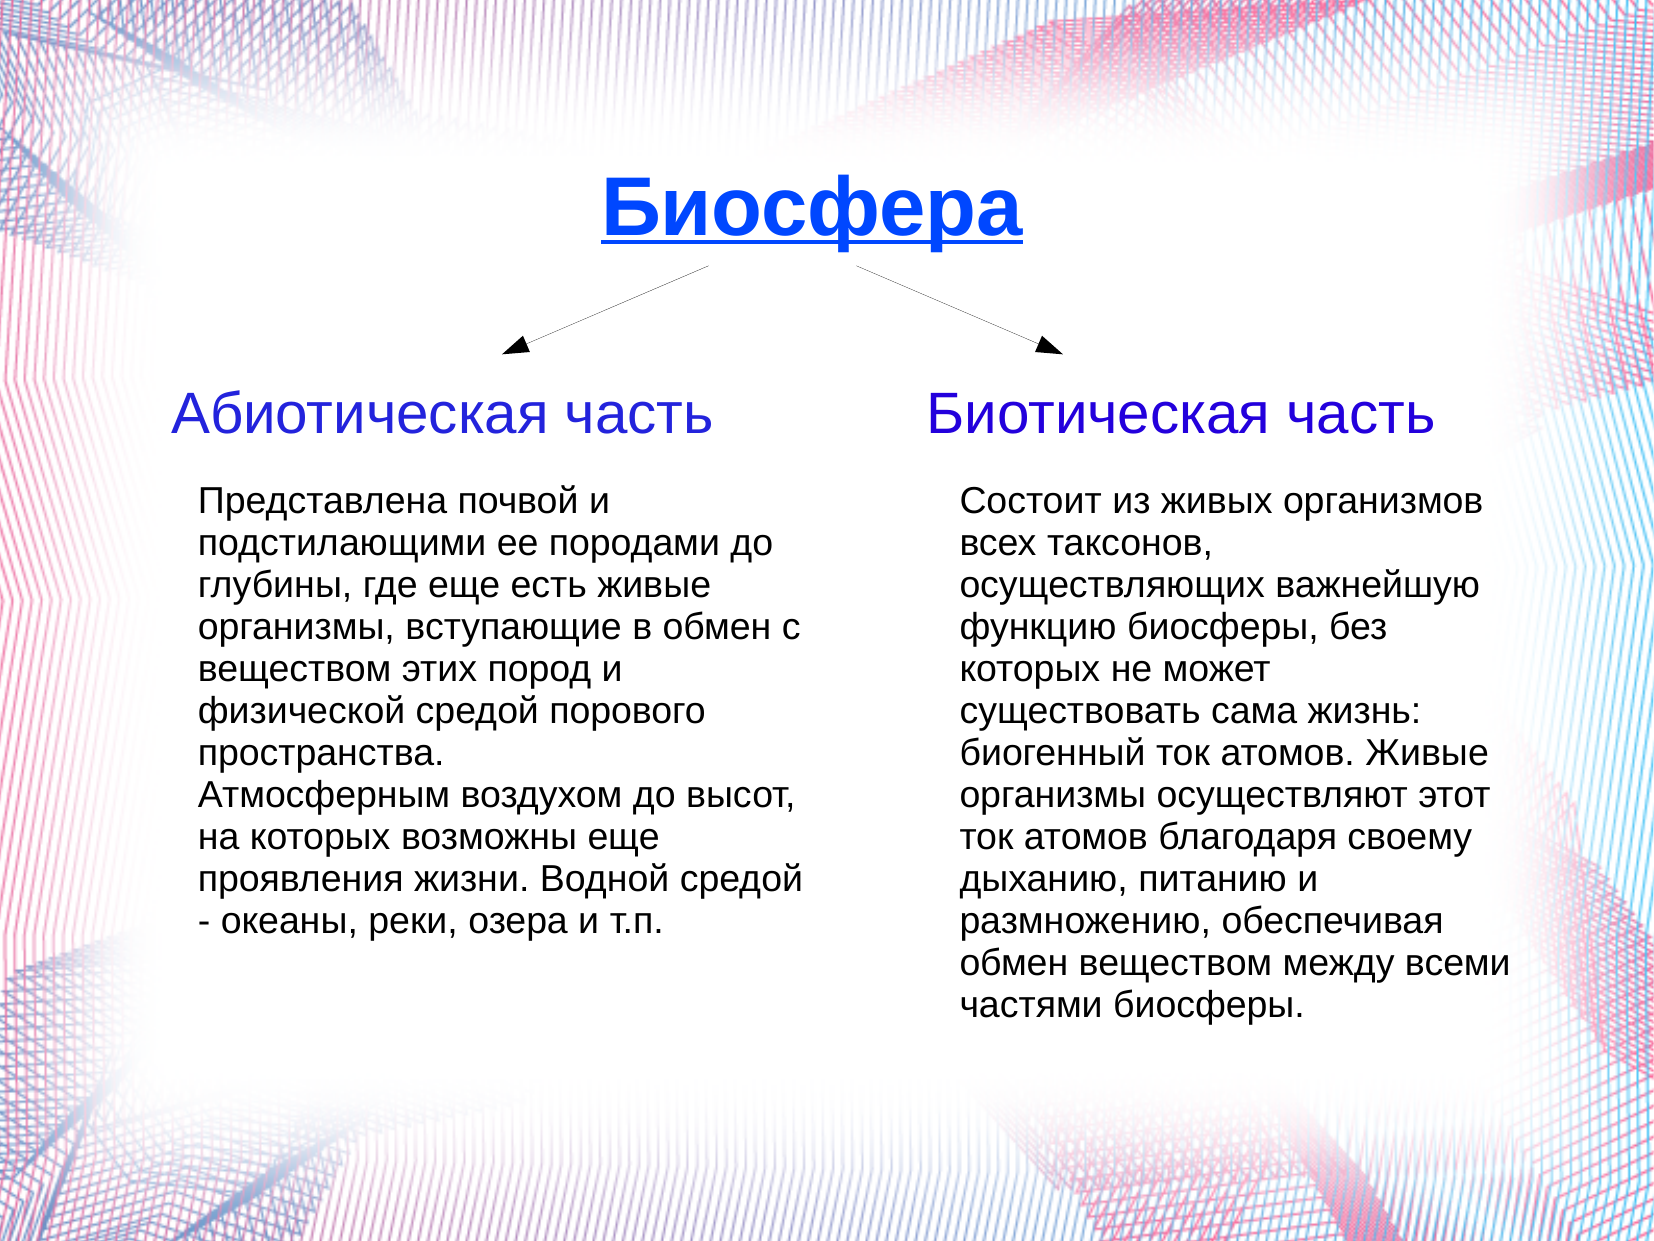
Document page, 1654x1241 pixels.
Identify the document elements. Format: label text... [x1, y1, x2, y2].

text_box Биосфера [354, 88, 1270, 325]
text_box Абиотическая часть [177, 354, 709, 473]
text_box Биотическая часть [944, 354, 1418, 472]
picture [0, 0, 1654, 1241]
text_box Состоит из живых организмов всех таксонов, осуществляющих важнейшую функцию биосферы, без которых не может существовать сама жизнь: биогенный ток атомов. Живые организмы осуществляют этот ток атомов благодаря своему дыханию, питанию и размножению, обеспечивая обмен веществом между всеми частями биосферы. [944, 472, 1536, 1093]
text_box Представлена почвой и подстилающими ее породами до глубины, где еще есть живые организмы, вступающие в обмен с веществом этих пород и физической средой порового пространства. Атмосферным воздухом до высот, на которых возможны еще проявления жизни. Водной средой - океаны, реки, озера и т.п. [183, 472, 827, 1034]
